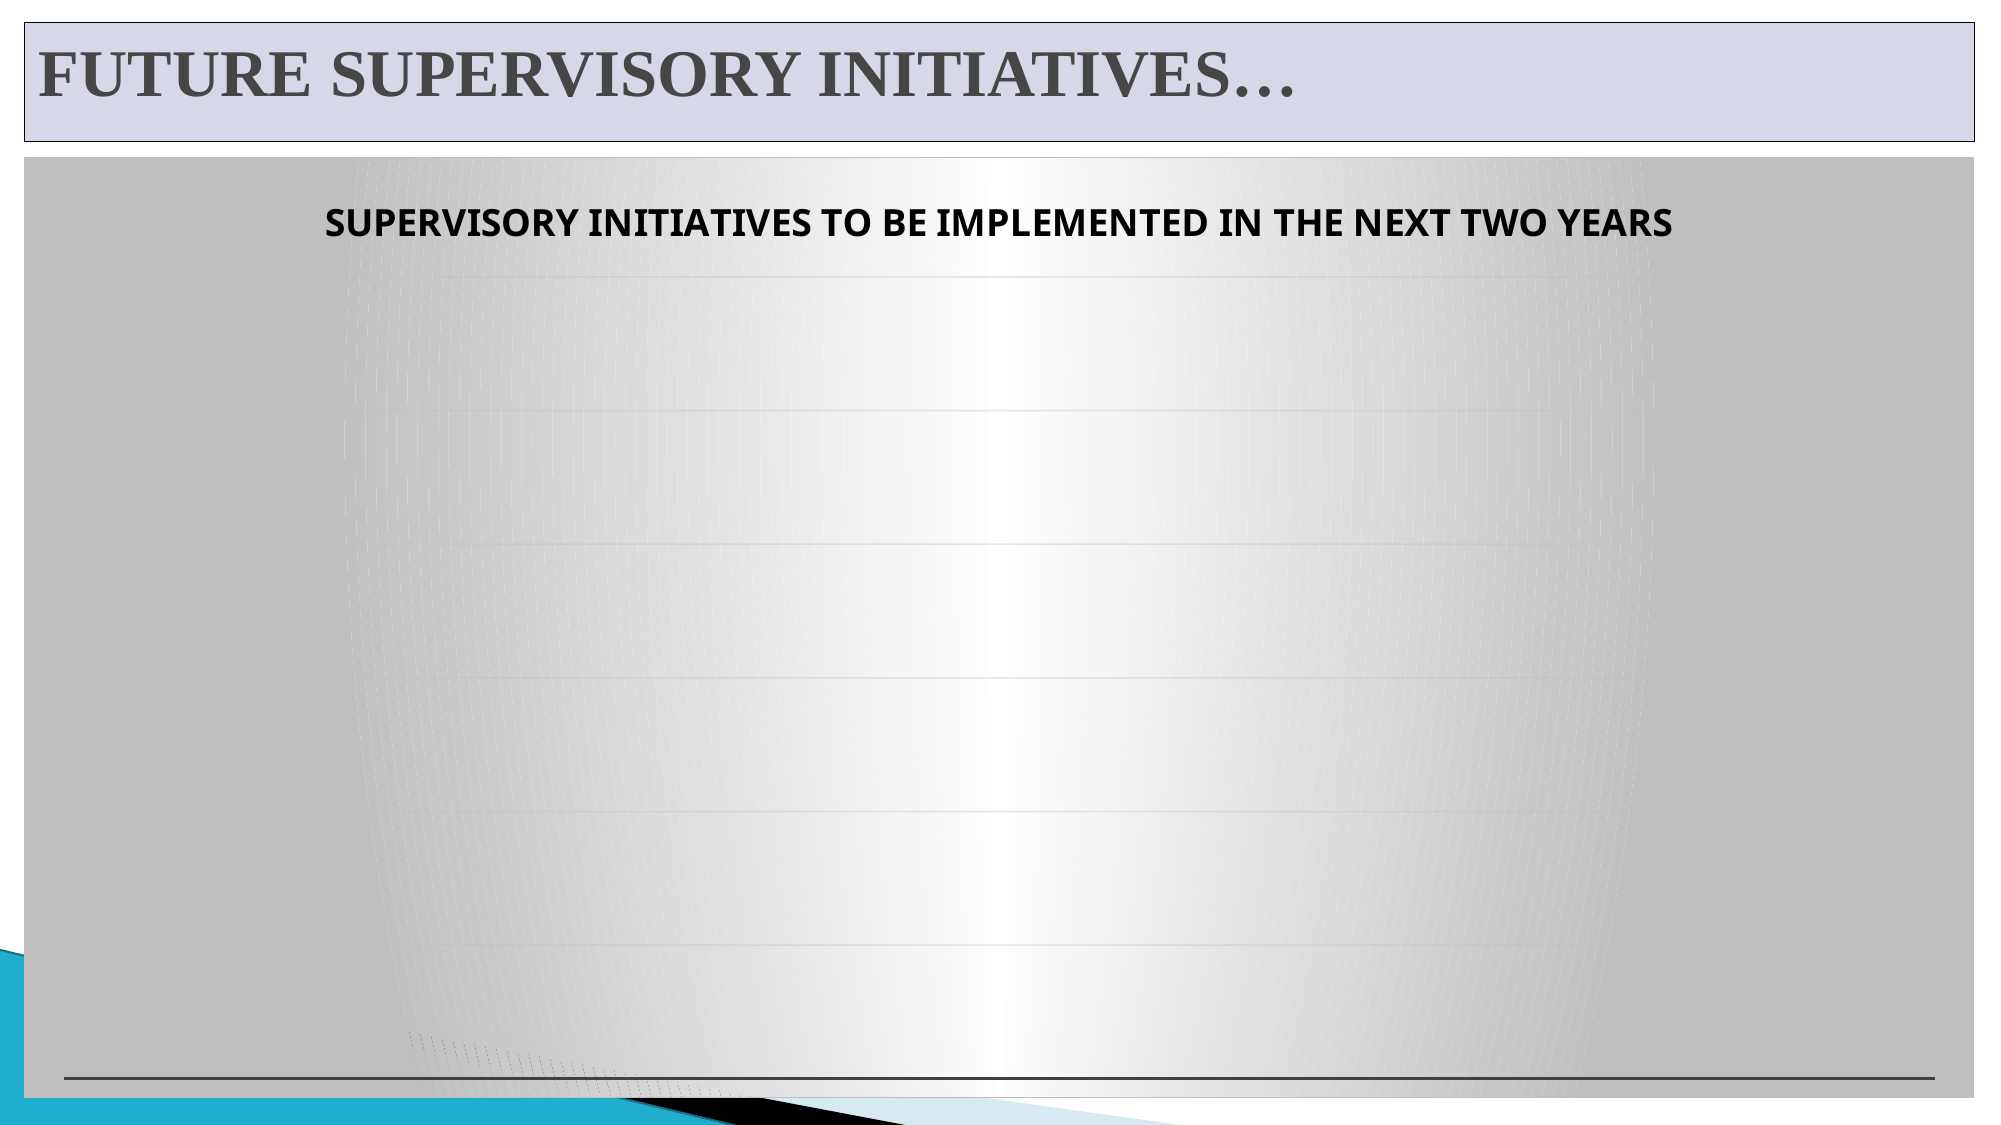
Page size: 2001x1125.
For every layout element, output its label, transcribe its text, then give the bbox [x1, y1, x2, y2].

title FUTURE SUPERVISORY INITIATIVES… [24, 22, 1975, 142]
chart [24, 156, 1975, 1099]
